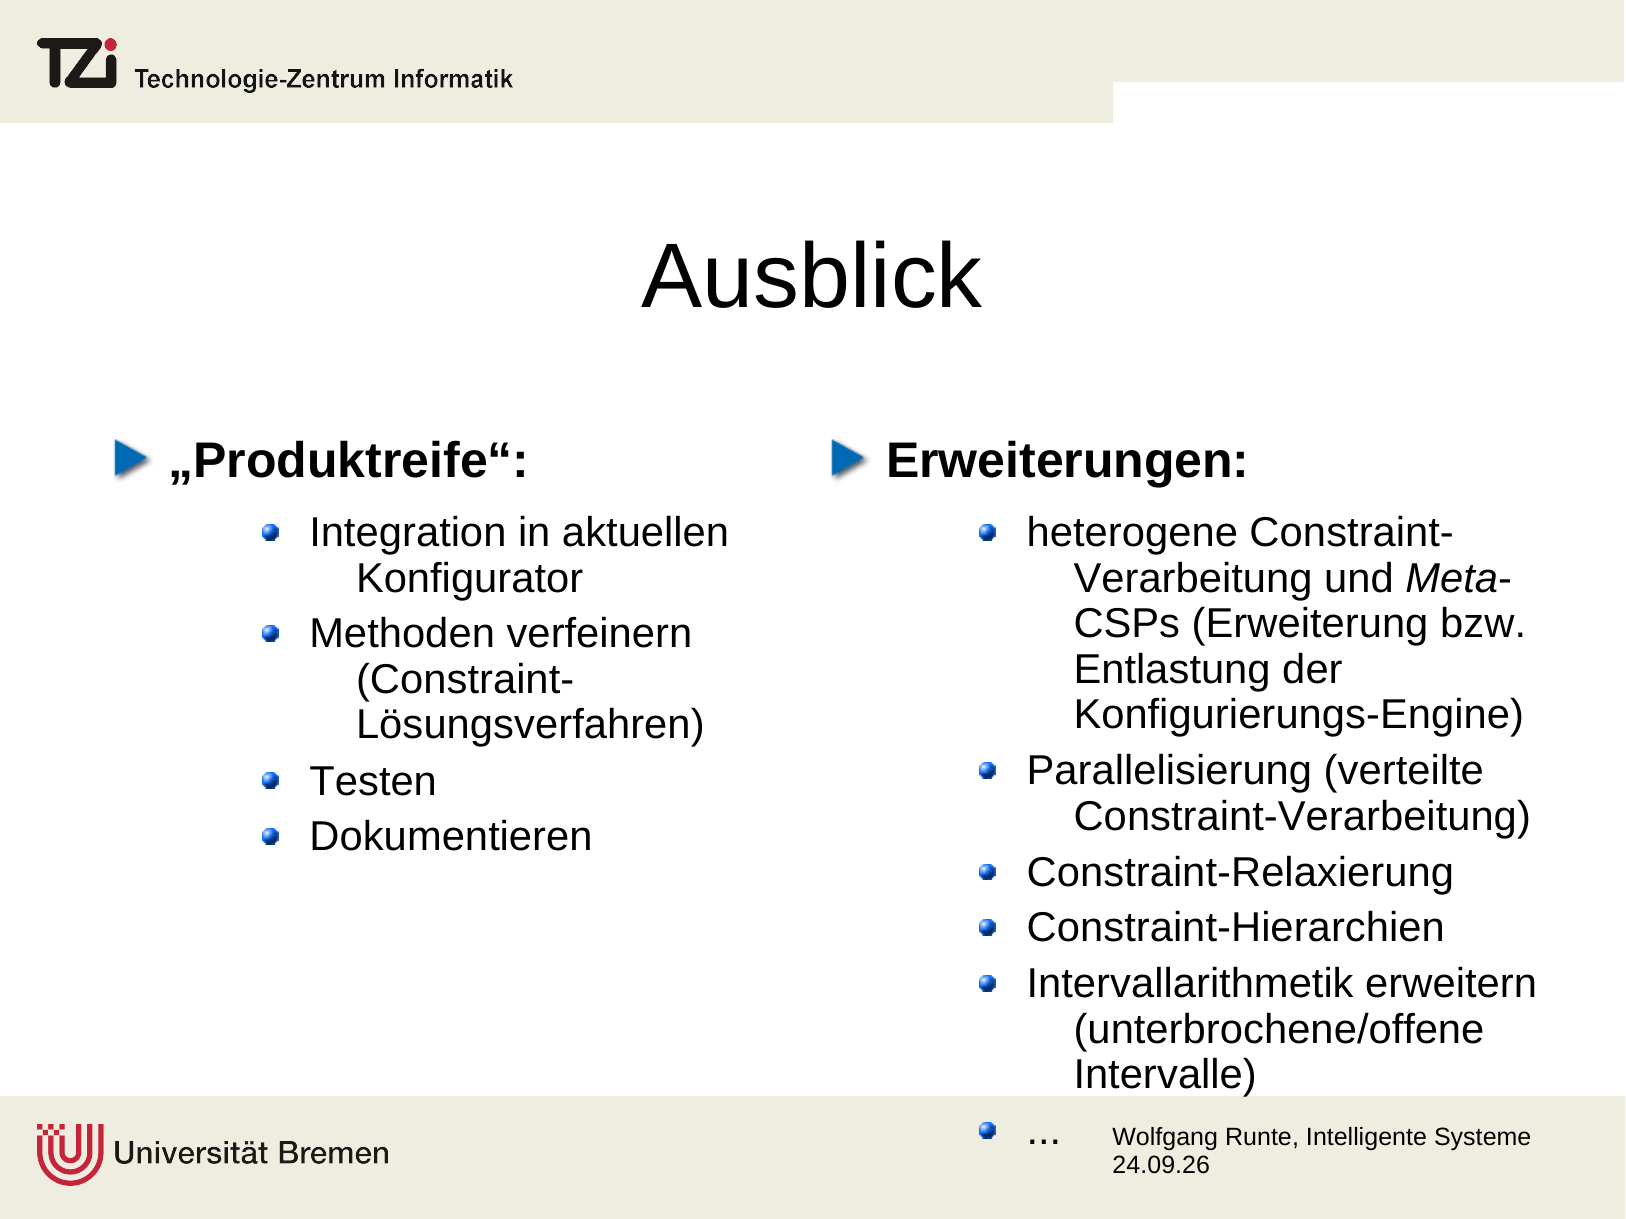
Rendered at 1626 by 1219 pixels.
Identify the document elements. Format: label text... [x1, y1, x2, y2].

picture [37, 38, 513, 93]
picture [979, 1122, 996, 1139]
list Erweiterungen: heterogene Constraint-Verarbeitung und Meta-CSPs (Erweiterung bzw. Entlastung der Konfigurierungs-Engine) Parallelisierung (verteilte Constraint-Verarbeitung) Constraint-Relaxierung Constraint-Hierarchien Intervallarithmetik erweitern (unterbrochene/offene Intervalle) ... [829, 433, 1567, 1070]
title Ausblick [112, 162, 1513, 393]
list „Produktreife“: Integration in aktuellen Konfigurator Methoden verfeinern (Constraint-Lösungsverfahren) Testen Dokumentieren [112, 433, 796, 1070]
picture [37, 1124, 388, 1186]
